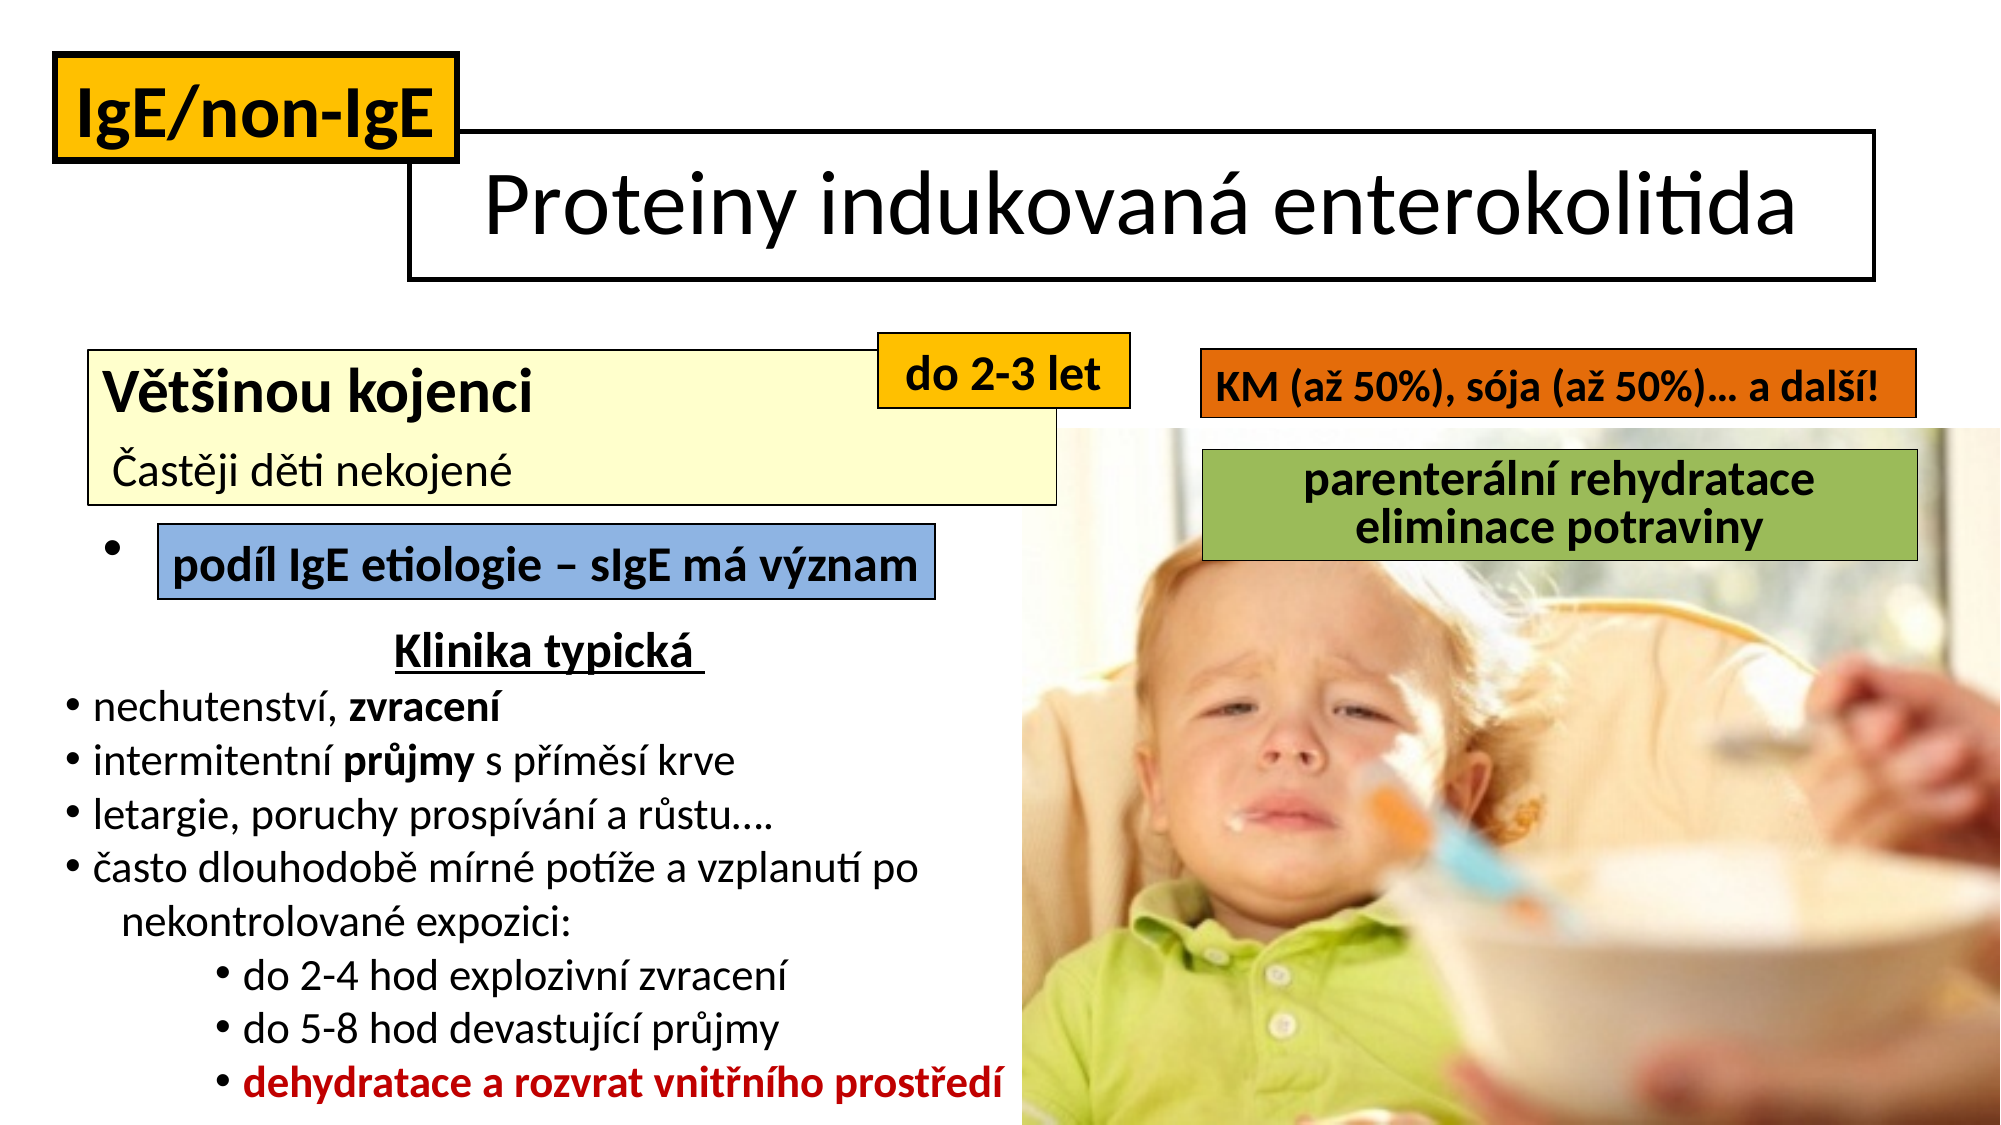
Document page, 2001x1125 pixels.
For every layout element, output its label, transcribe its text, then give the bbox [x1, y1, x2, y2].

text_box parenterální rehydratace eliminace potraviny [1202, 449, 1917, 560]
text_box Klinika typická nechutenství, zvracení intermitentní průjmy s příměsí krve letargie, poruchy prospívání a růstu…. často dlouhodobě mírné potíže a vzplanutí po nekontrolované expozici: do 2-4 hod explozivní zvracení do 5-8 hod devastující průjmy dehydratace a rozvrat vnitřního prostředí [50, 610, 1050, 1114]
list Většinou kojenci Častěji děti nekojené [87, 349, 1057, 505]
text_box Proteiny indukovaná enterokolitida [409, 131, 1875, 280]
picture [1022, 428, 2000, 1125]
text_box do 2-3 let [878, 333, 1130, 408]
text_box IgE/non-IgE [55, 54, 457, 161]
text_box KM (až 50%), sója (až 50%)… a další! [1201, 349, 1916, 418]
text_box podíl IgE etiologie – sIgE má význam [158, 524, 935, 599]
